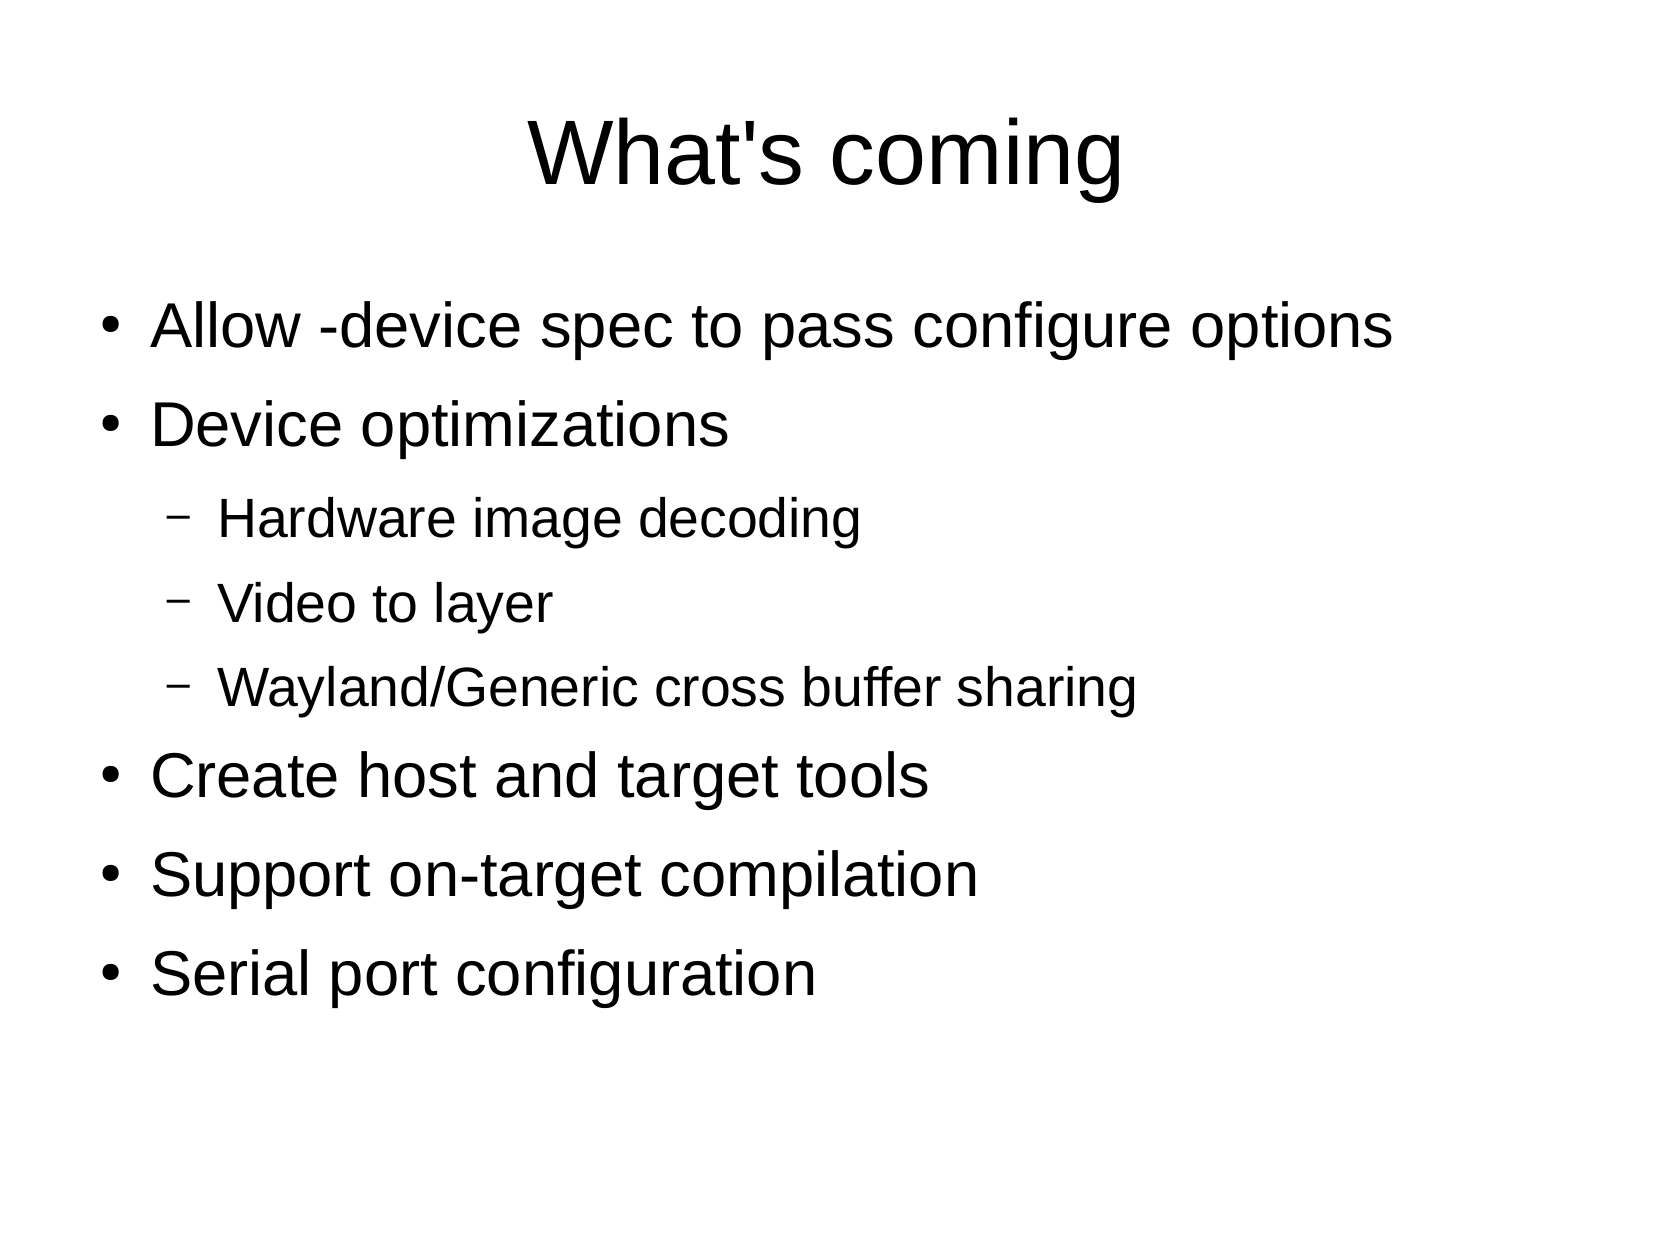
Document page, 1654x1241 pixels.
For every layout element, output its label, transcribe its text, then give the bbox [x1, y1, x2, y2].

list Allow -device spec to pass configure options Device optimizations Hardware image decoding Video to layer Wayland/Generic cross buffer sharing Create host and target tools Support on-target compilation Serial port configuration [82, 290, 1538, 1010]
title What's coming [82, 49, 1571, 257]
